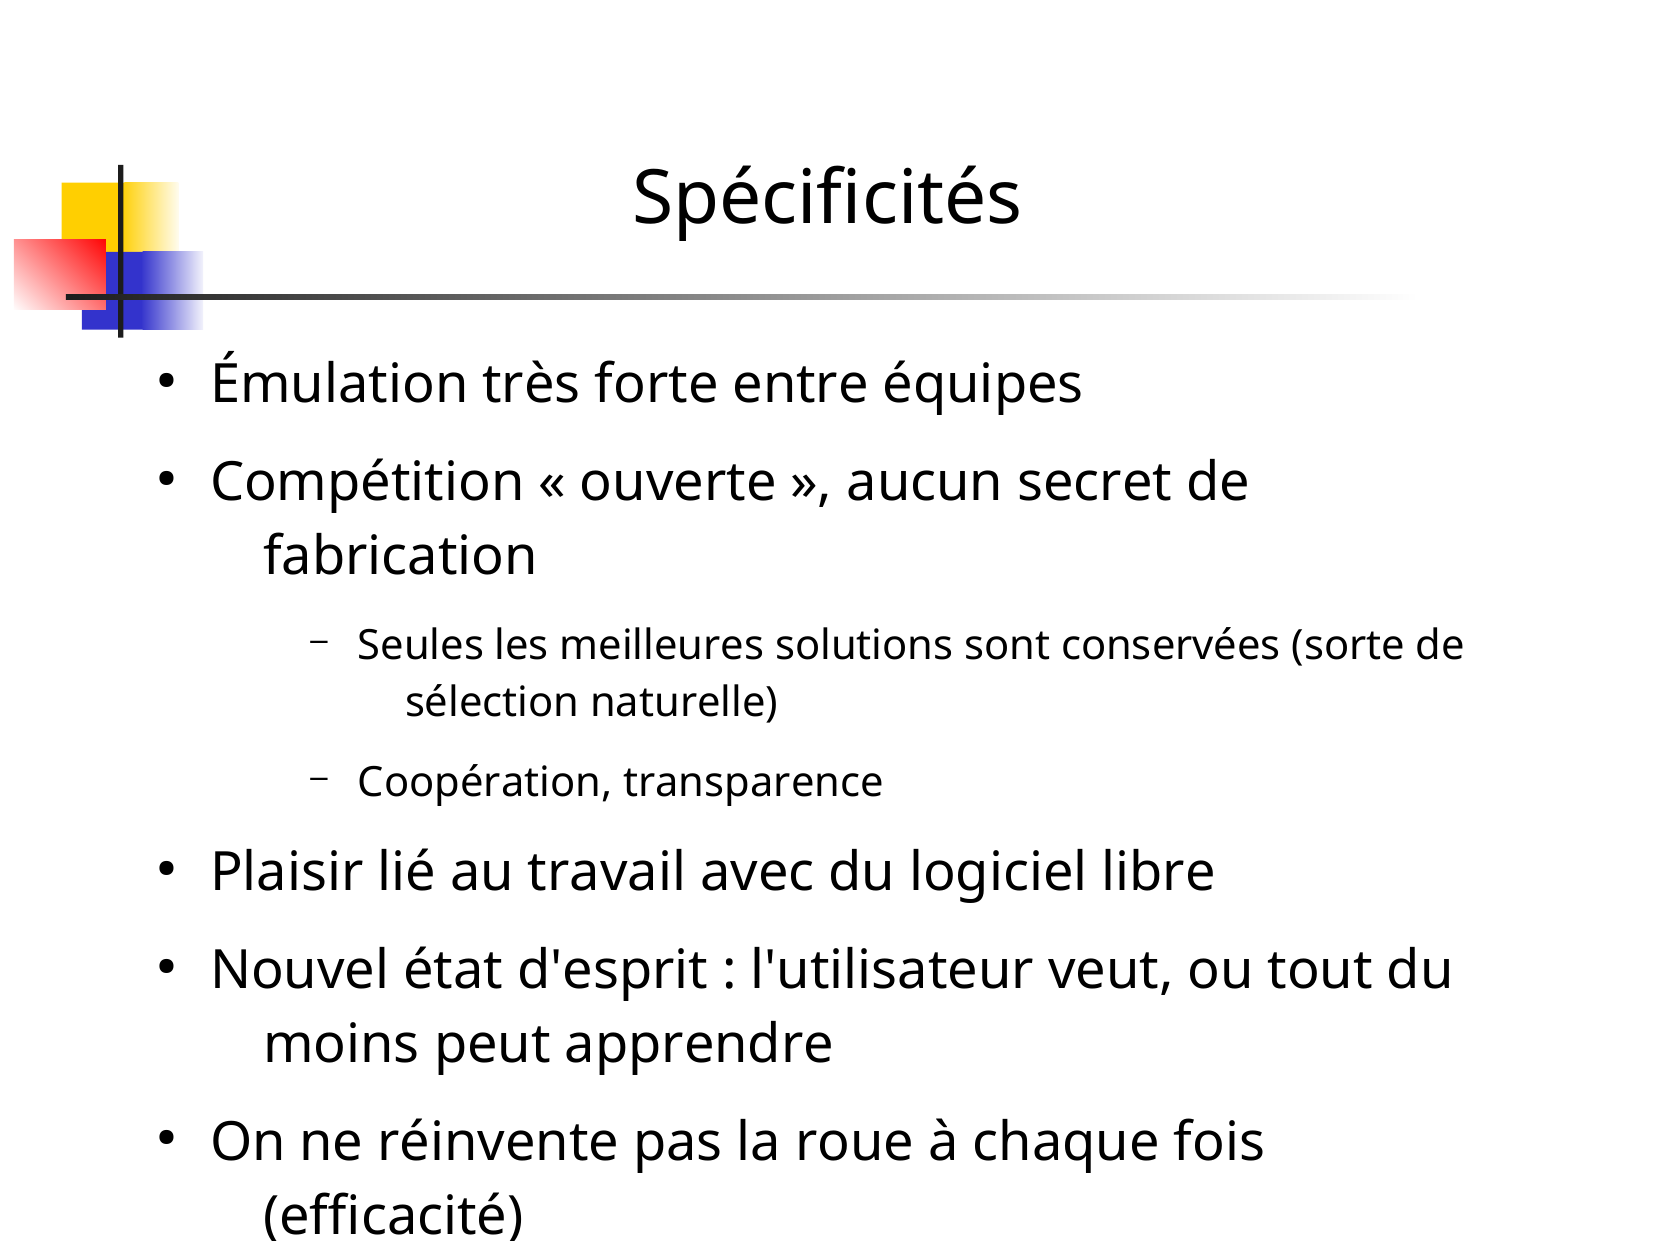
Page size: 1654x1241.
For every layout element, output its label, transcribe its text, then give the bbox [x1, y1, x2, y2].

title Spécificités [121, 91, 1534, 299]
list Émulation très forte entre équipes Compétition « ouverte », aucun secret de fabrication Seules les meilleures solutions sont conservées (sorte de sélection naturelle) Coopération, transparence Plaisir lié au travail avec du logiciel libre Nouvel état d'esprit : l'utilisateur veut, ou tout du moins peut apprendre On ne réinvente pas la roue à chaque fois (efficacité) [121, 344, 1534, 1168]
